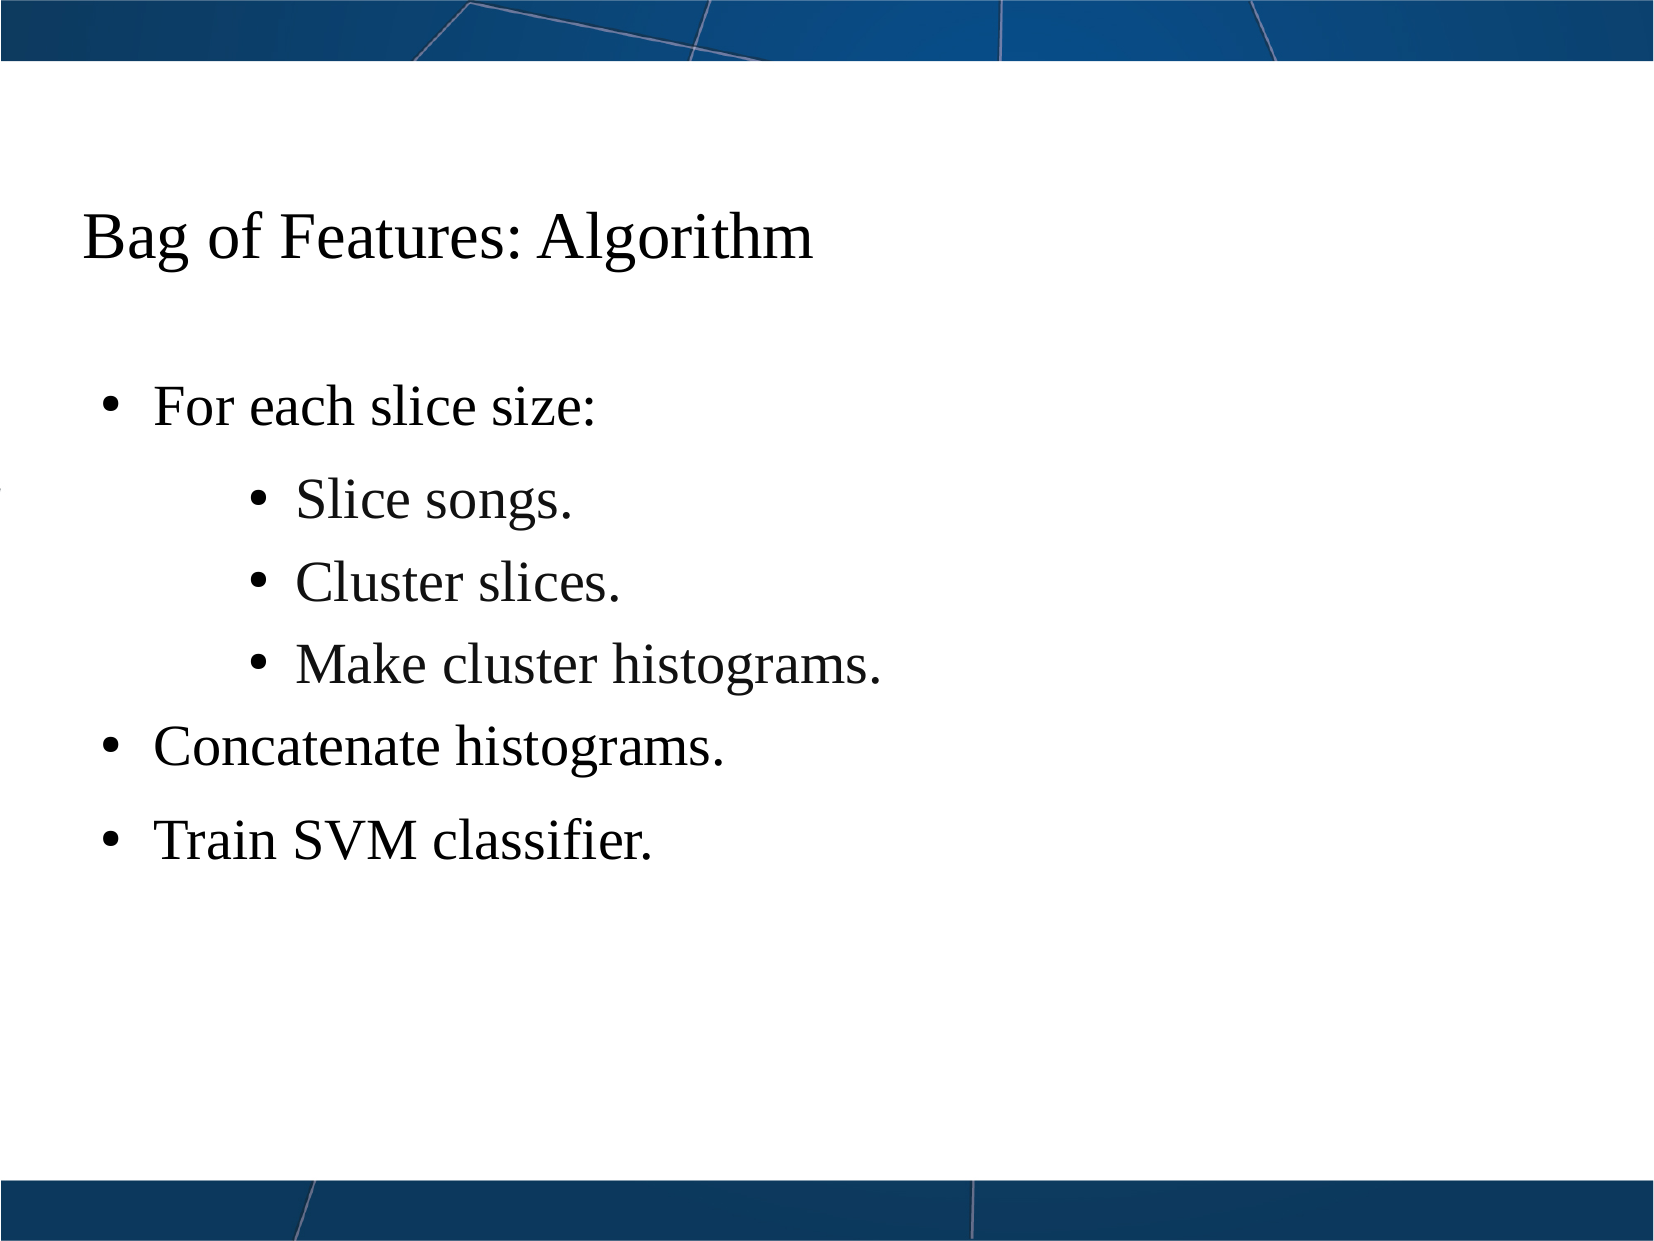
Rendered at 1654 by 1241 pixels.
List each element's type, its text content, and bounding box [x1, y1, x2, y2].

title Bag of Features: Algorithm [82, 132, 1571, 340]
list For each slice size: Slice songs. Cluster slices. Make cluster histograms. Concatenate histograms. Train SVM classifier. [82, 372, 1571, 1093]
picture [0, 0, 1654, 1241]
